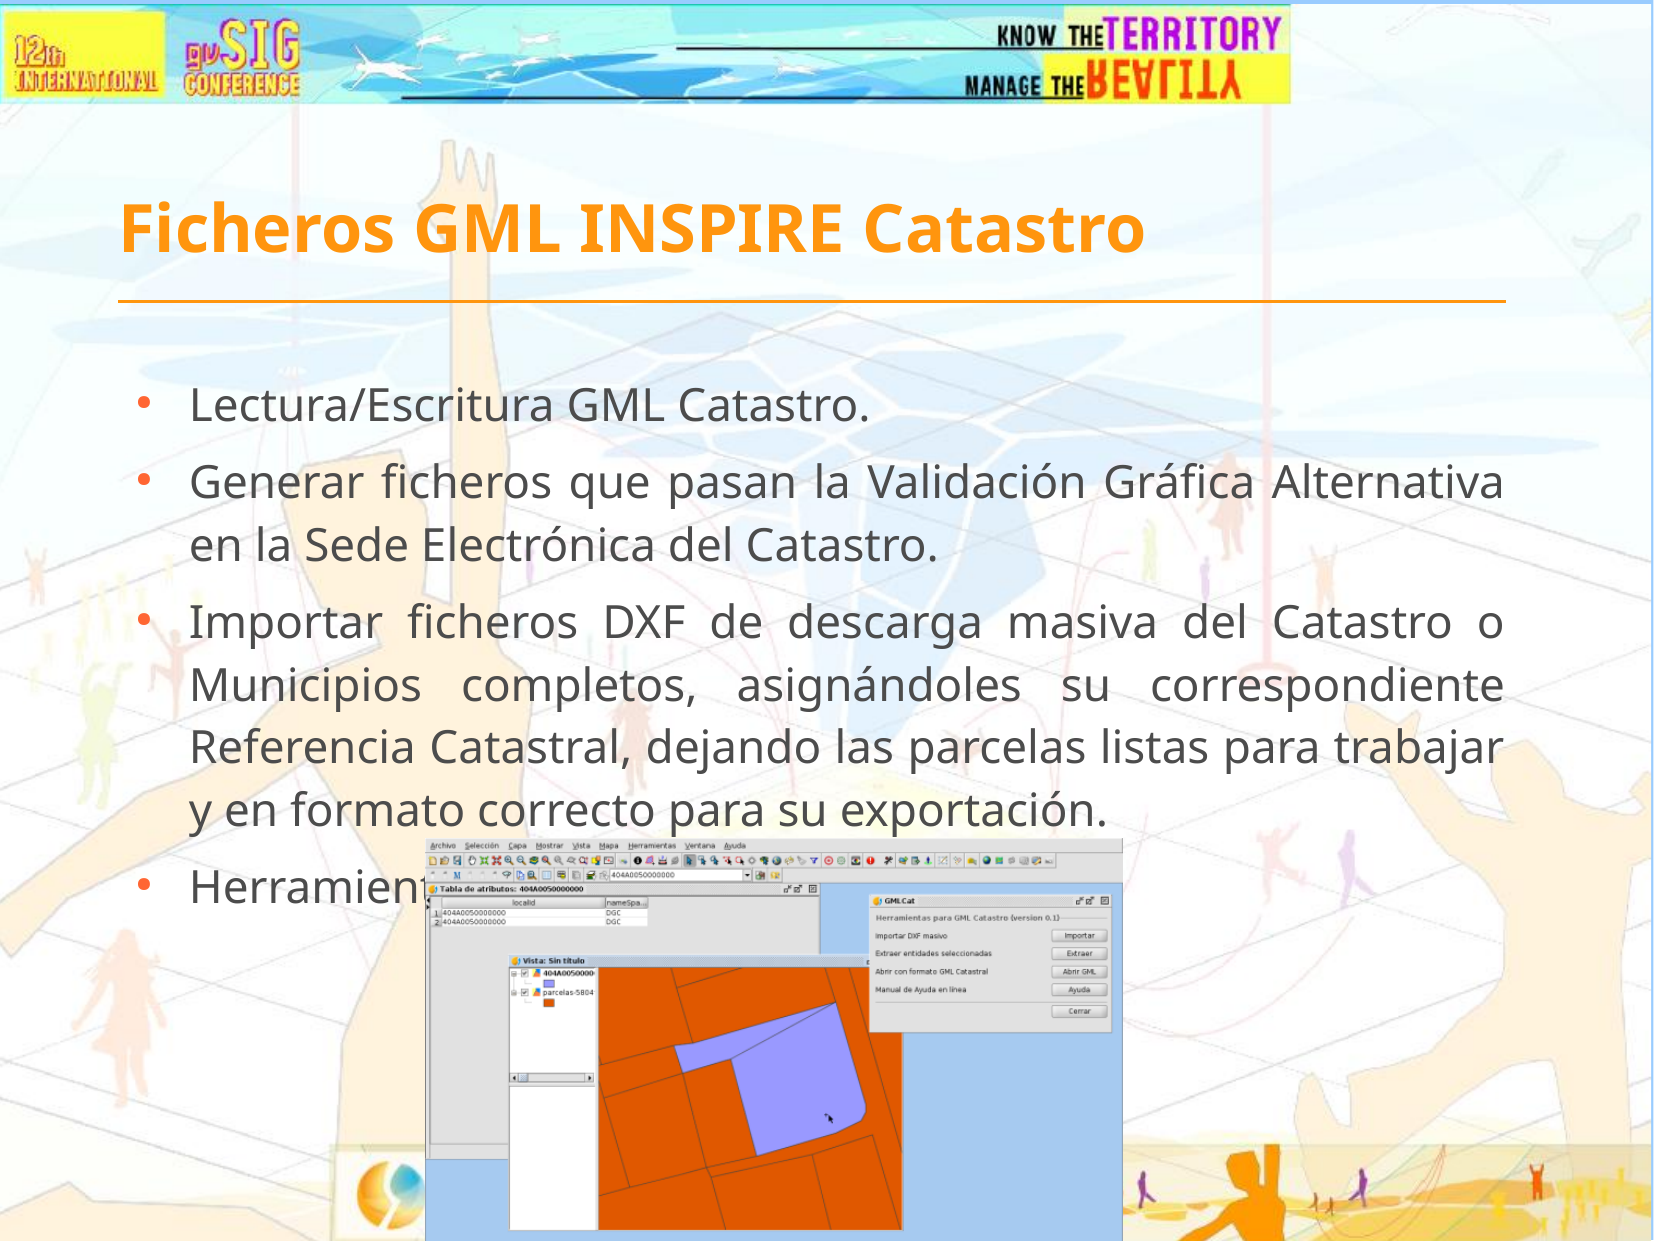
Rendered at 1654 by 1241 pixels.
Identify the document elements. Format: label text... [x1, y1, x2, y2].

list Lectura/Escritura GML Catastro. Generar ficheros que pasan la Validación Gráfica Alternativa en la Sede Electrónica del Catastro. Importar ficheros DXF de descarga masiva del Catastro o Municipios completos, asignándoles su correspondiente Referencia Catastral, dejando las parcelas listas para trabajar y en formato correcto para su exportación. Herramienta de Extraer Parcelas. [118, 303, 1506, 866]
picture [0, 4, 1652, 1241]
title Ficheros GML INSPIRE Catastro [118, 177, 1607, 276]
